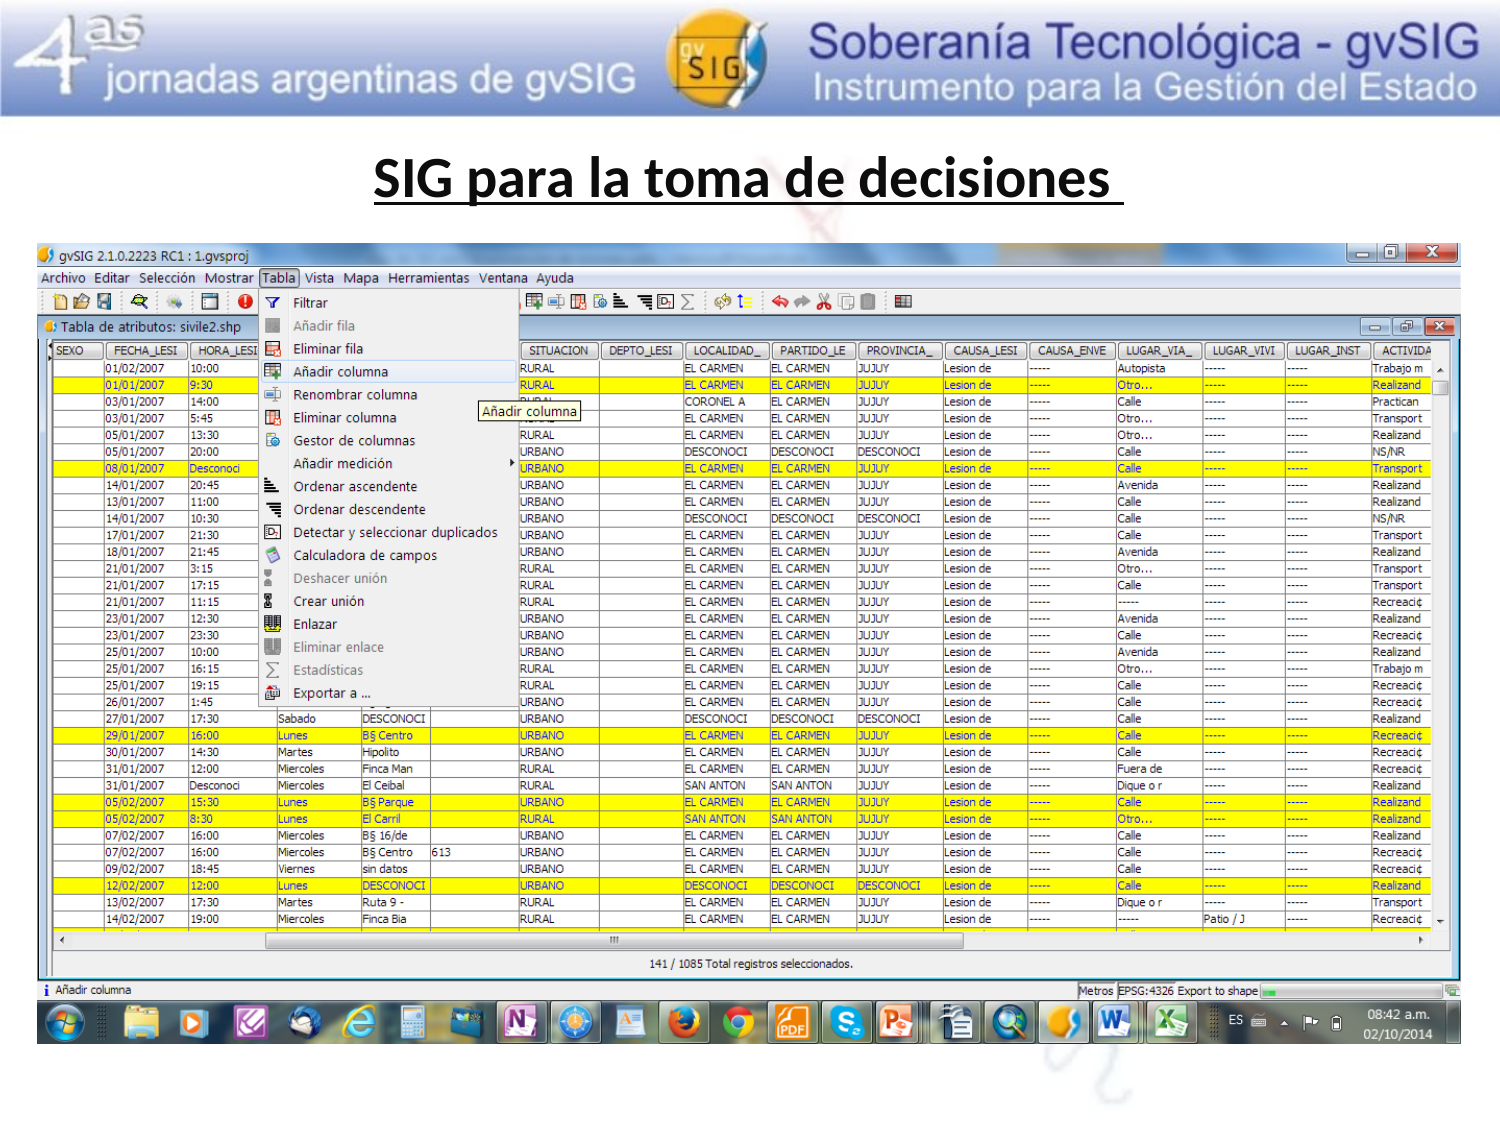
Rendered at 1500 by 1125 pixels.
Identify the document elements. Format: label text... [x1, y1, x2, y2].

text_box SIG para la toma de decisiones [237, 132, 1260, 214]
picture [37, 243, 1461, 1044]
